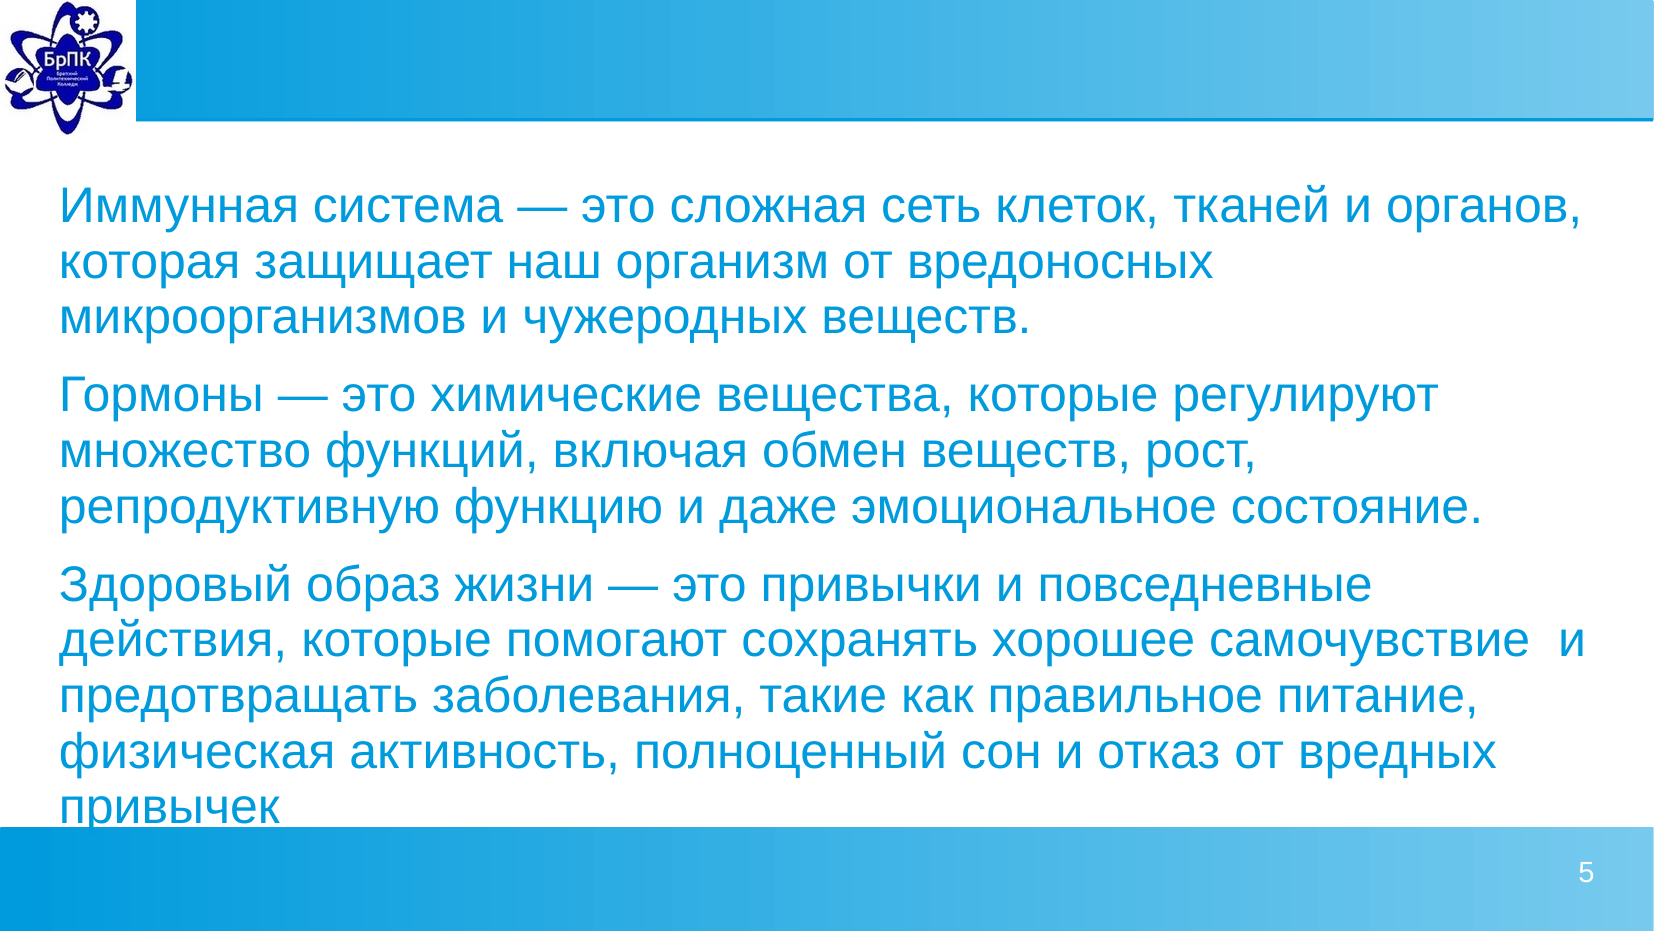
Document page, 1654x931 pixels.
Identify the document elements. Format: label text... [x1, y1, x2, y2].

picture [0, 0, 136, 136]
list Иммунная система — это сложная сеть клеток, тканей и органов, которая защищает наш организм от вредоносных микроорганизмов и чужеродных веществ. Гормоны — это химические вещества, которые регулируют множество функций, включая обмен веществ, рост, репродуктивную функцию и даже эмоциональное состояние. Здоровый образ жизни — это привычки и повседневные действия, которые помогают сохранять хорошее самочувствие и предотвращать заболевания, такие как правильное питание, физическая активность, полноценный сон и отказ от вредных привычек [59, 177, 1595, 768]
